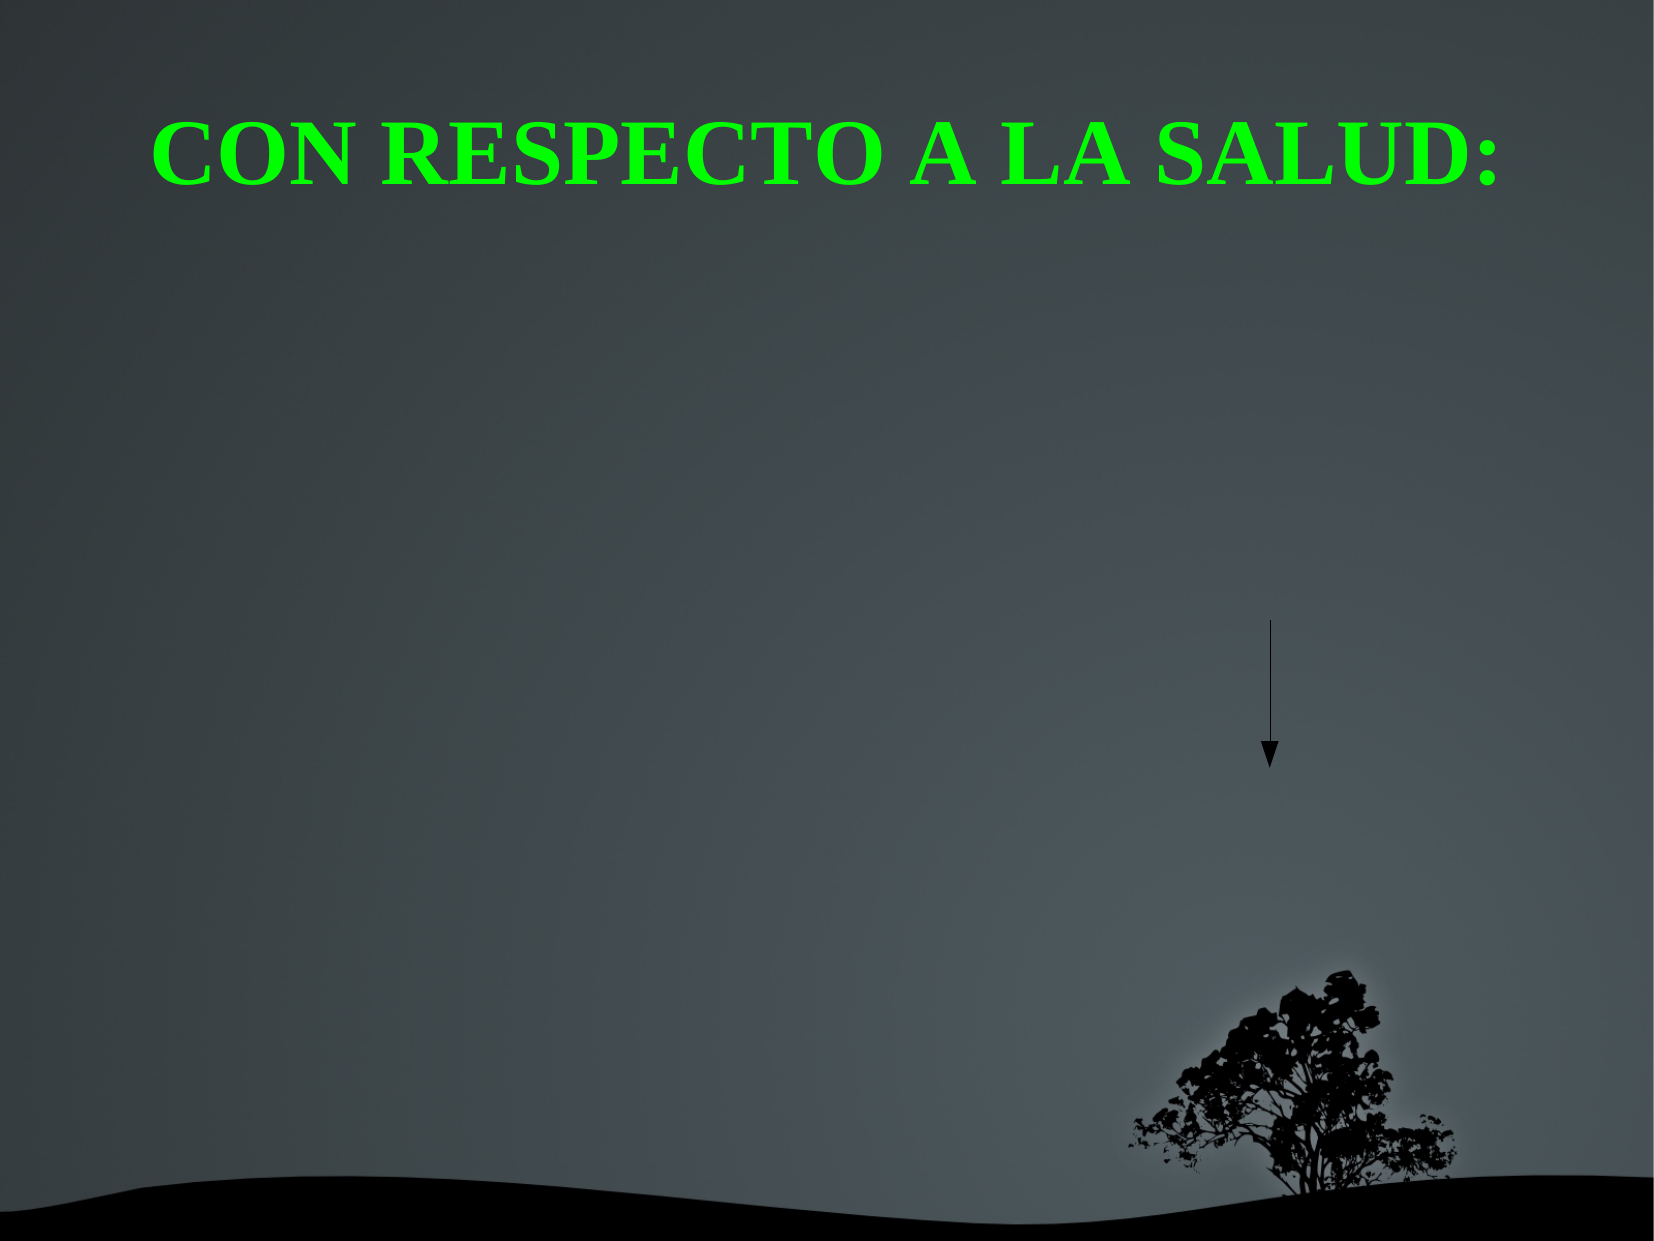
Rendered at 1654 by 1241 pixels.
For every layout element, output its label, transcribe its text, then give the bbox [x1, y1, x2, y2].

title CON RESPECTO A LA SALUD: [82, 49, 1571, 257]
picture [0, 0, 1654, 1241]
